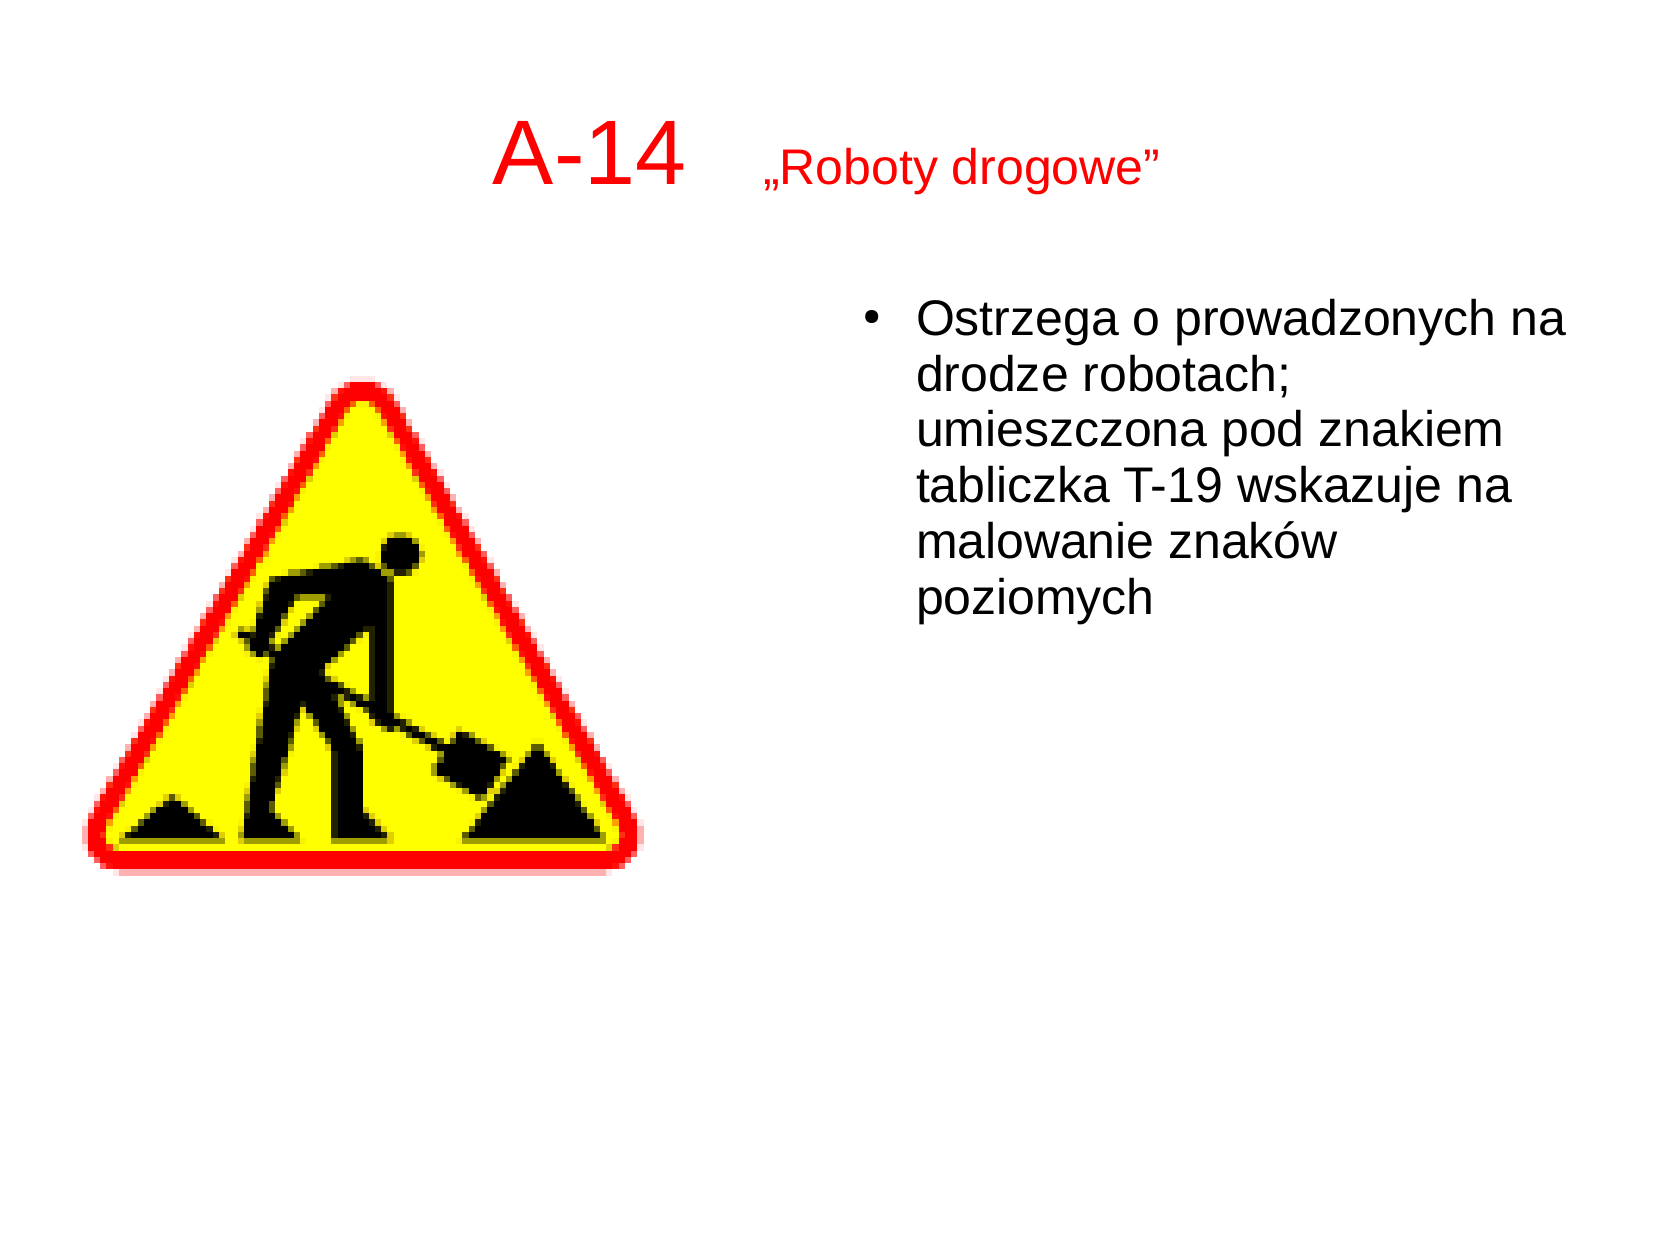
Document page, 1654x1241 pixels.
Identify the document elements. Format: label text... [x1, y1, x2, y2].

list Ostrzega o prowadzonych na drodze robotach; umieszczona pod znakiem tabliczka T-19 wskazuje na malowanie znaków poziomych [845, 290, 1572, 1094]
title A-14 „Roboty drogowe” [82, 56, 1571, 250]
picture [82, 376, 644, 876]
